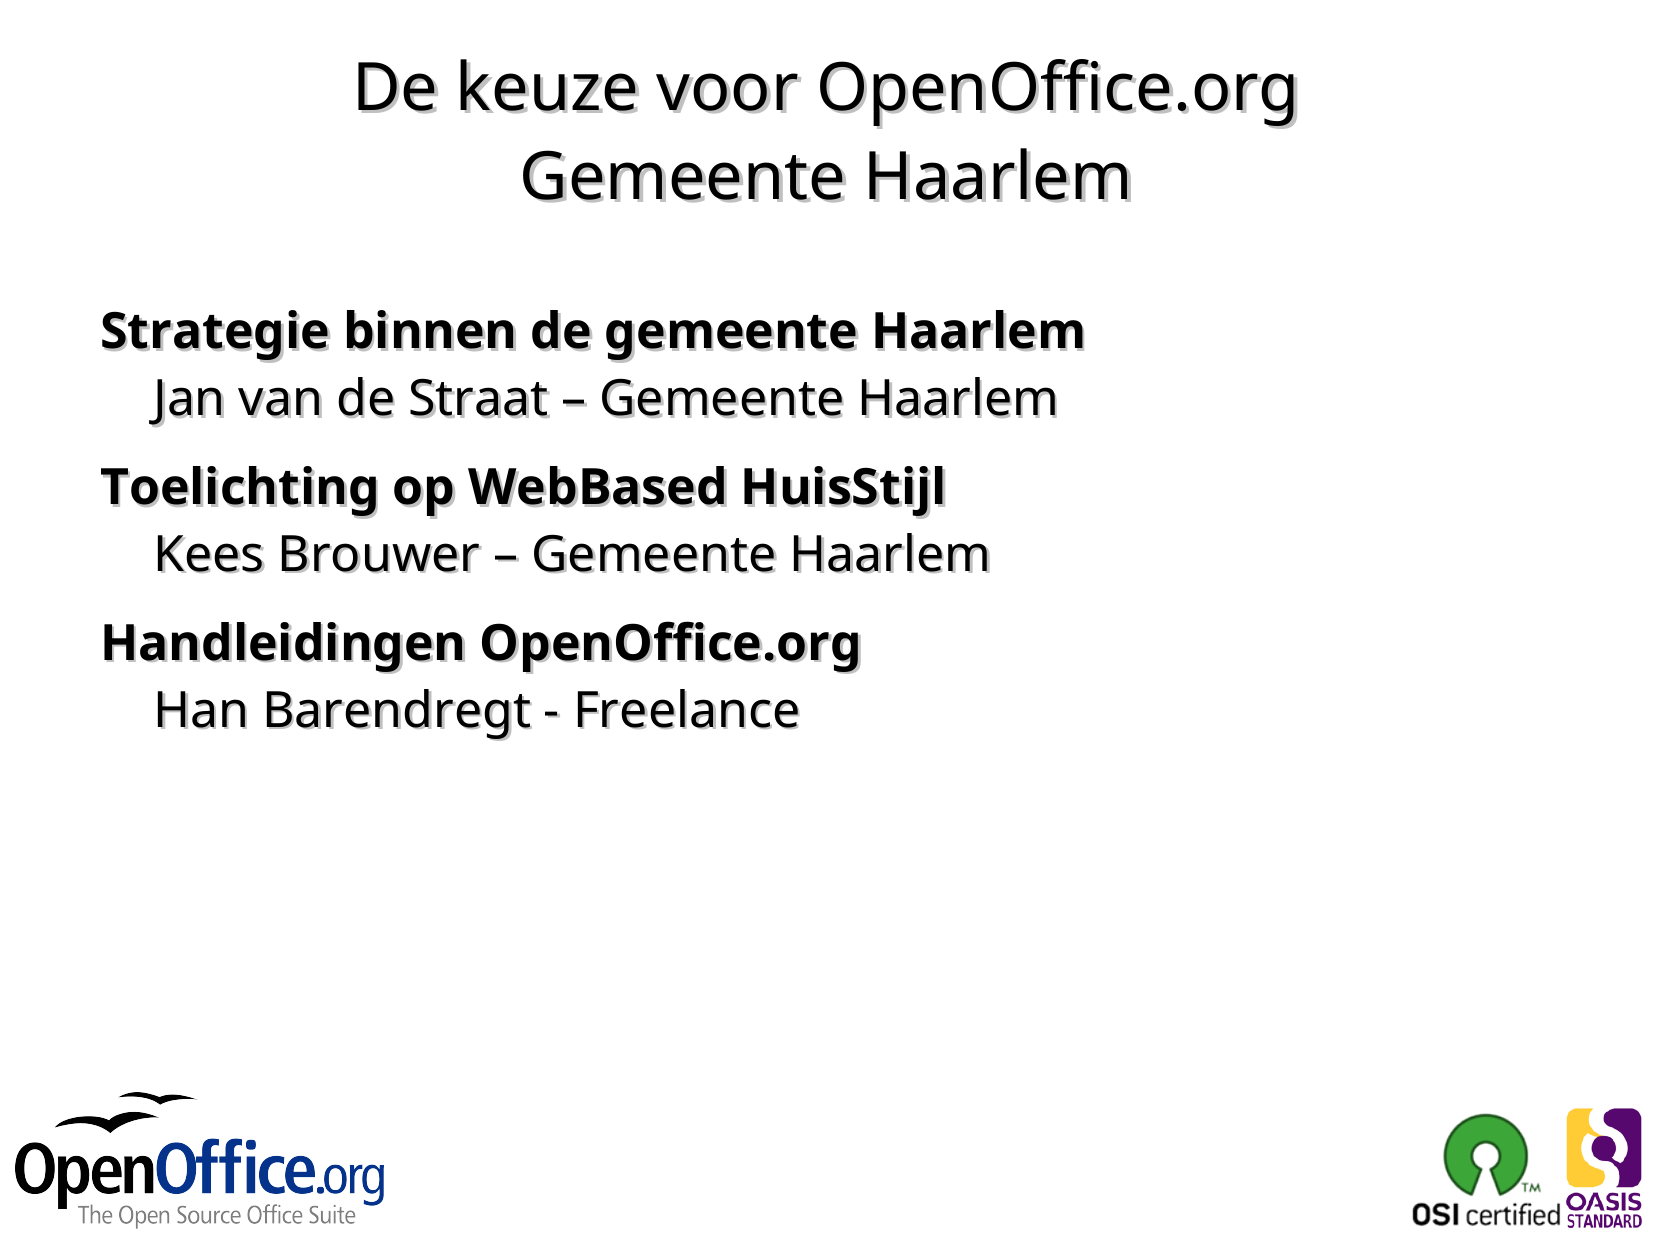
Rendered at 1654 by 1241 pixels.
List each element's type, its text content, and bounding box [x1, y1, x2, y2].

list Strategie binnen de gemeente Haarlem Jan van de Straat – Gemeente Haarlem Toelichting op WebBased HuisStijl Kees Brouwer – Gemeente Haarlem Handleidingen OpenOffice.org Han Barendregt - Freelance [82, 295, 1571, 1069]
title De keuze voor OpenOffice.org Gemeente Haarlem [82, 47, 1571, 209]
picture [15, 1092, 384, 1229]
picture [1405, 1102, 1654, 1238]
